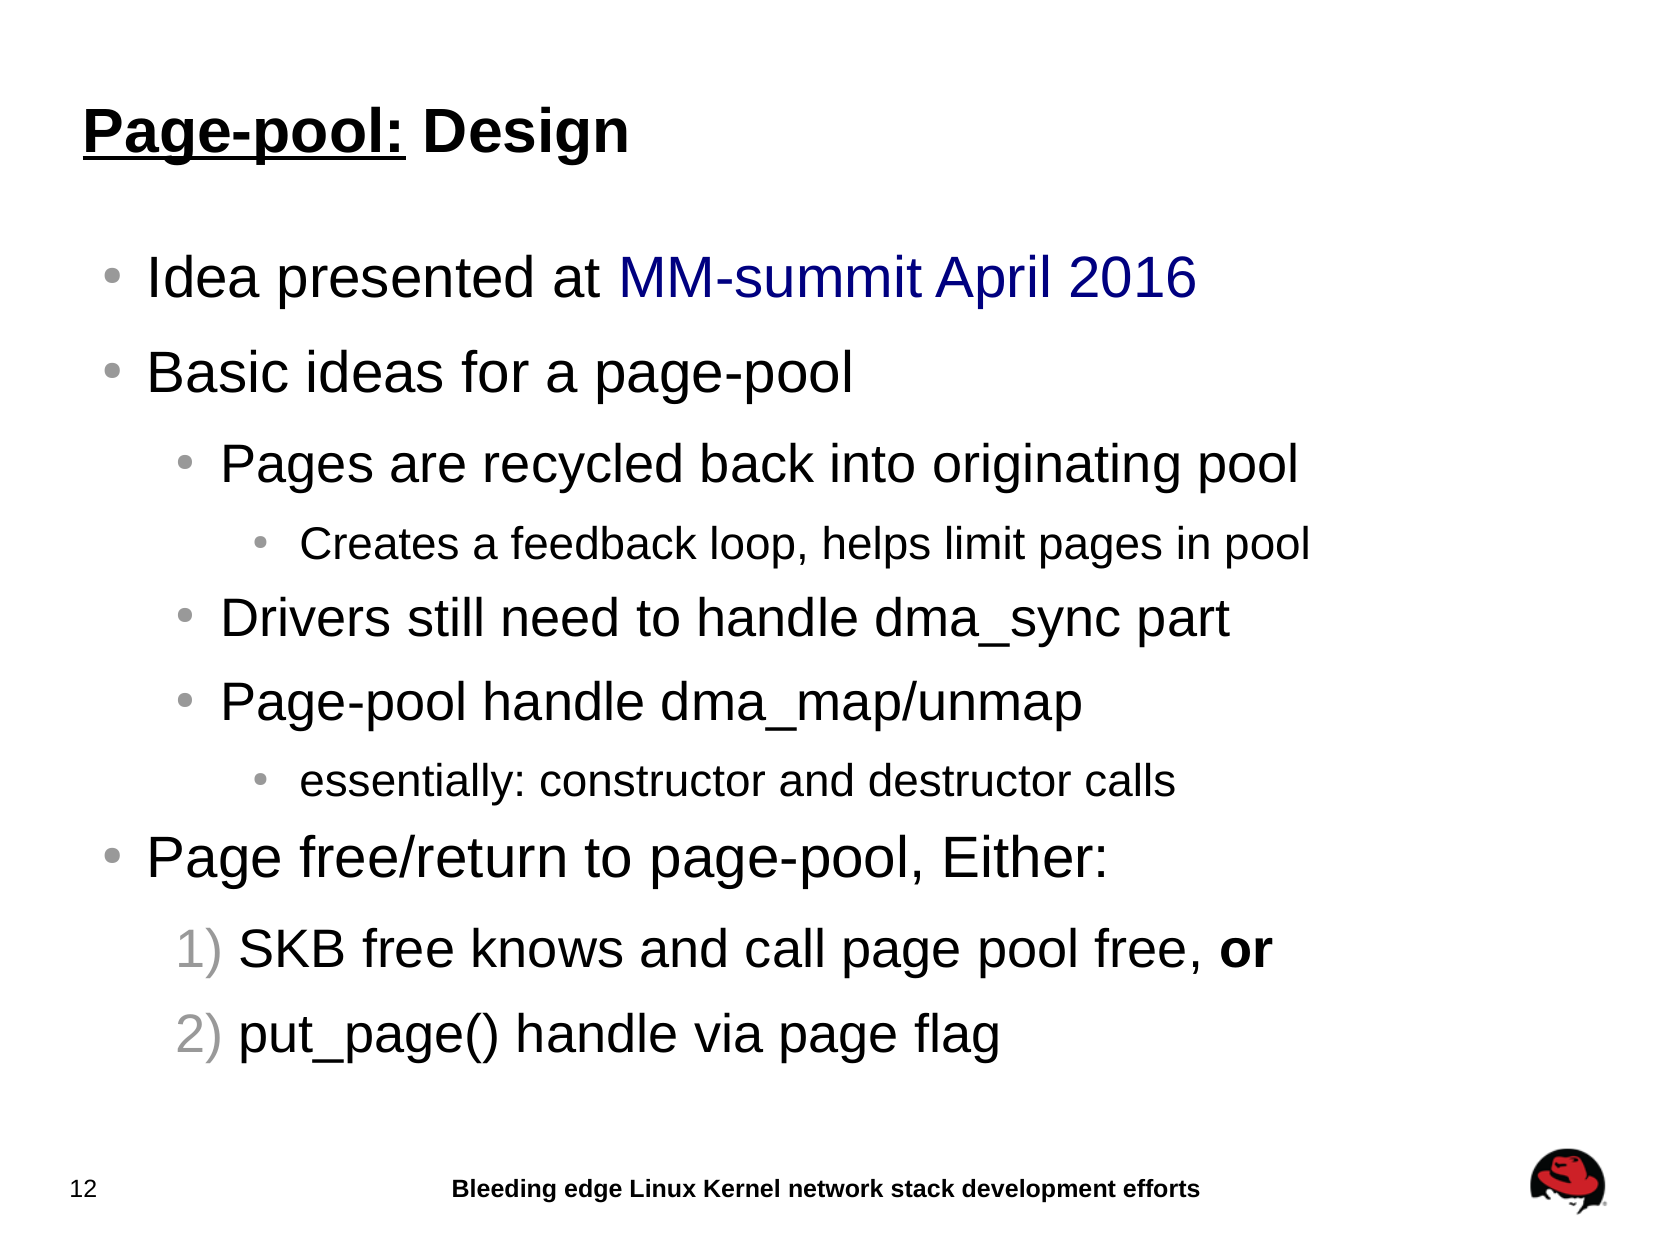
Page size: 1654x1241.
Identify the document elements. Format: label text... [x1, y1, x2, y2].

title Page-pool: Design [82, 37, 1571, 226]
picture [1529, 1146, 1613, 1224]
list Idea presented at MM-summit April 2016 Basic ideas for a page-pool Pages are recycled back into originating pool Creates a feedback loop, helps limit pages in pool Drivers still need to handle dma_sync part Page-pool handle dma_map/unmap essentially: constructor and destructor calls Page free/return to page-pool, Either: SKB free knows and call page pool free, or put_page() handle via page flag [86, 244, 1576, 1064]
